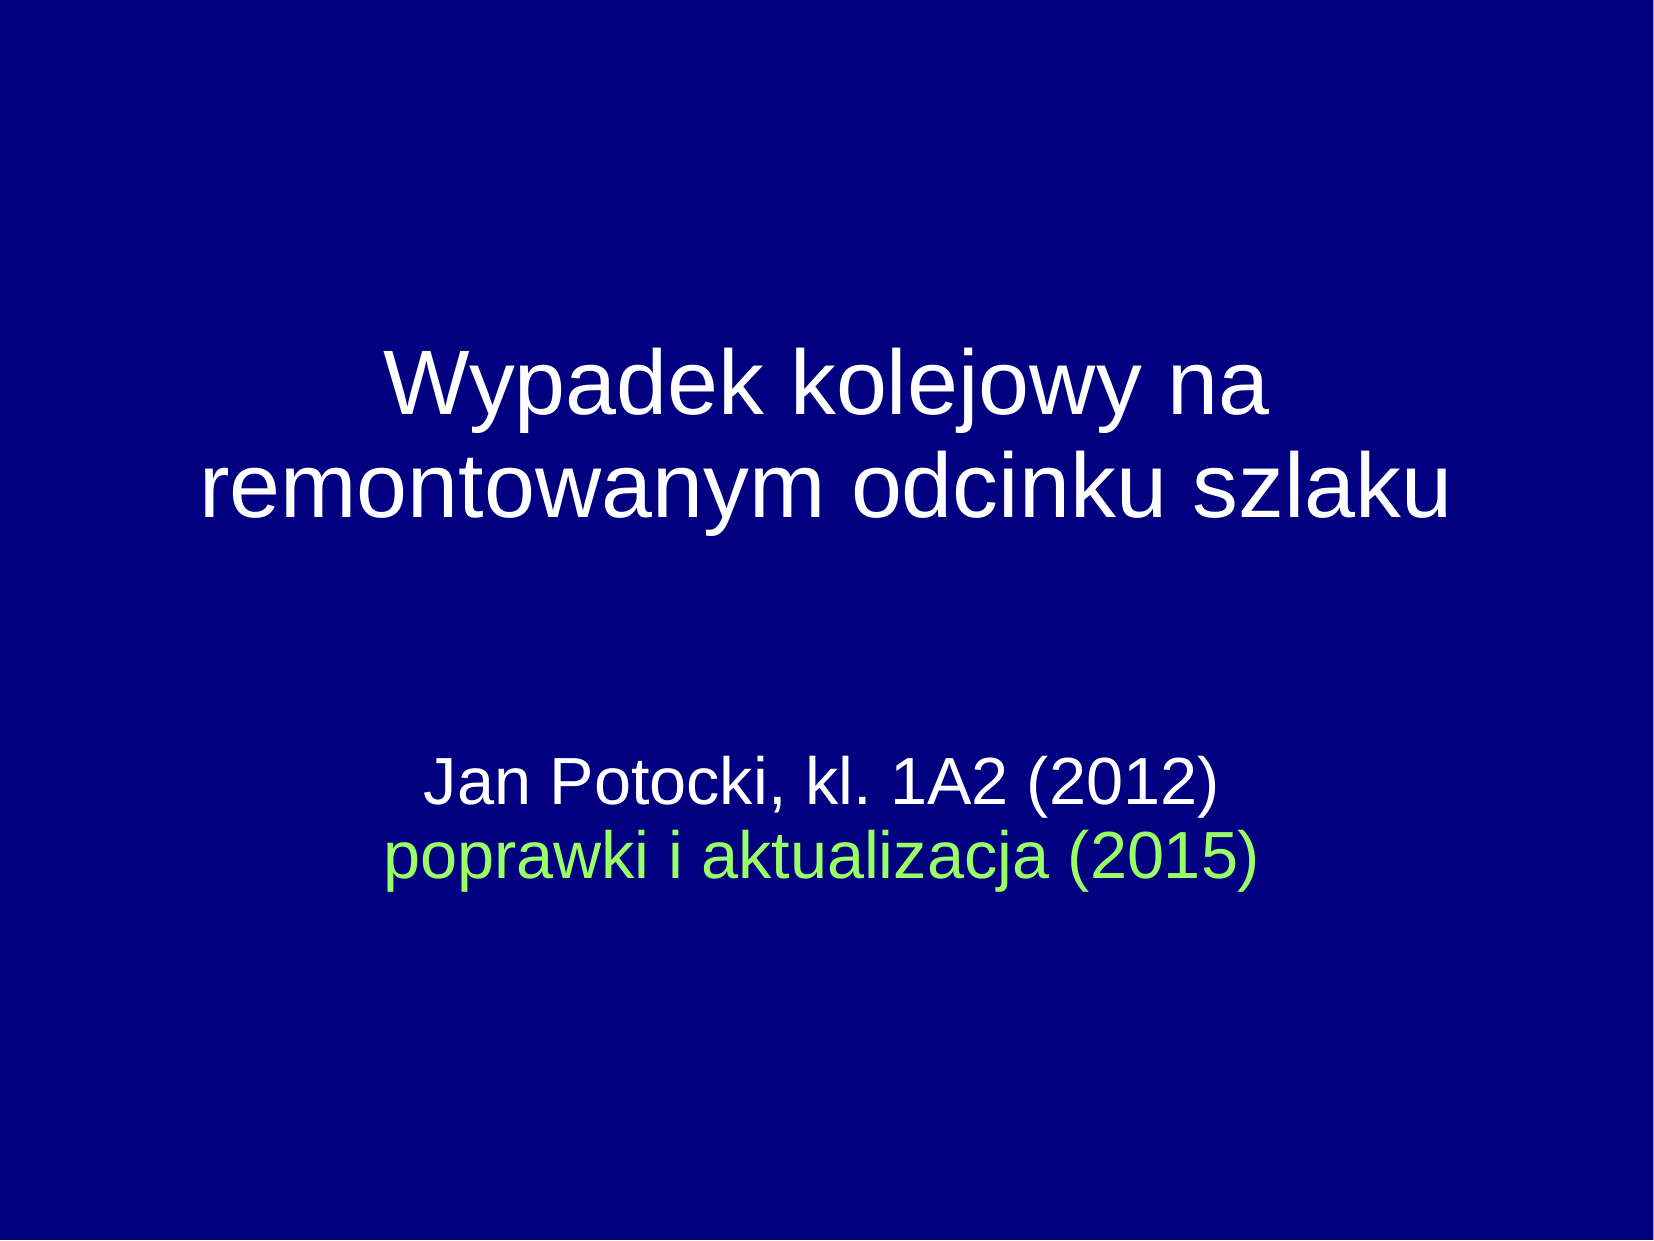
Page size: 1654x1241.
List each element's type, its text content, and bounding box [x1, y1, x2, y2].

title Wypadek kolejowy na remontowanym odcinku szlaku [82, 330, 1571, 538]
subtitle Jan Potocki, kl. 1A2 (2012) poprawki i aktualizacja (2015) [94, 743, 1550, 894]
